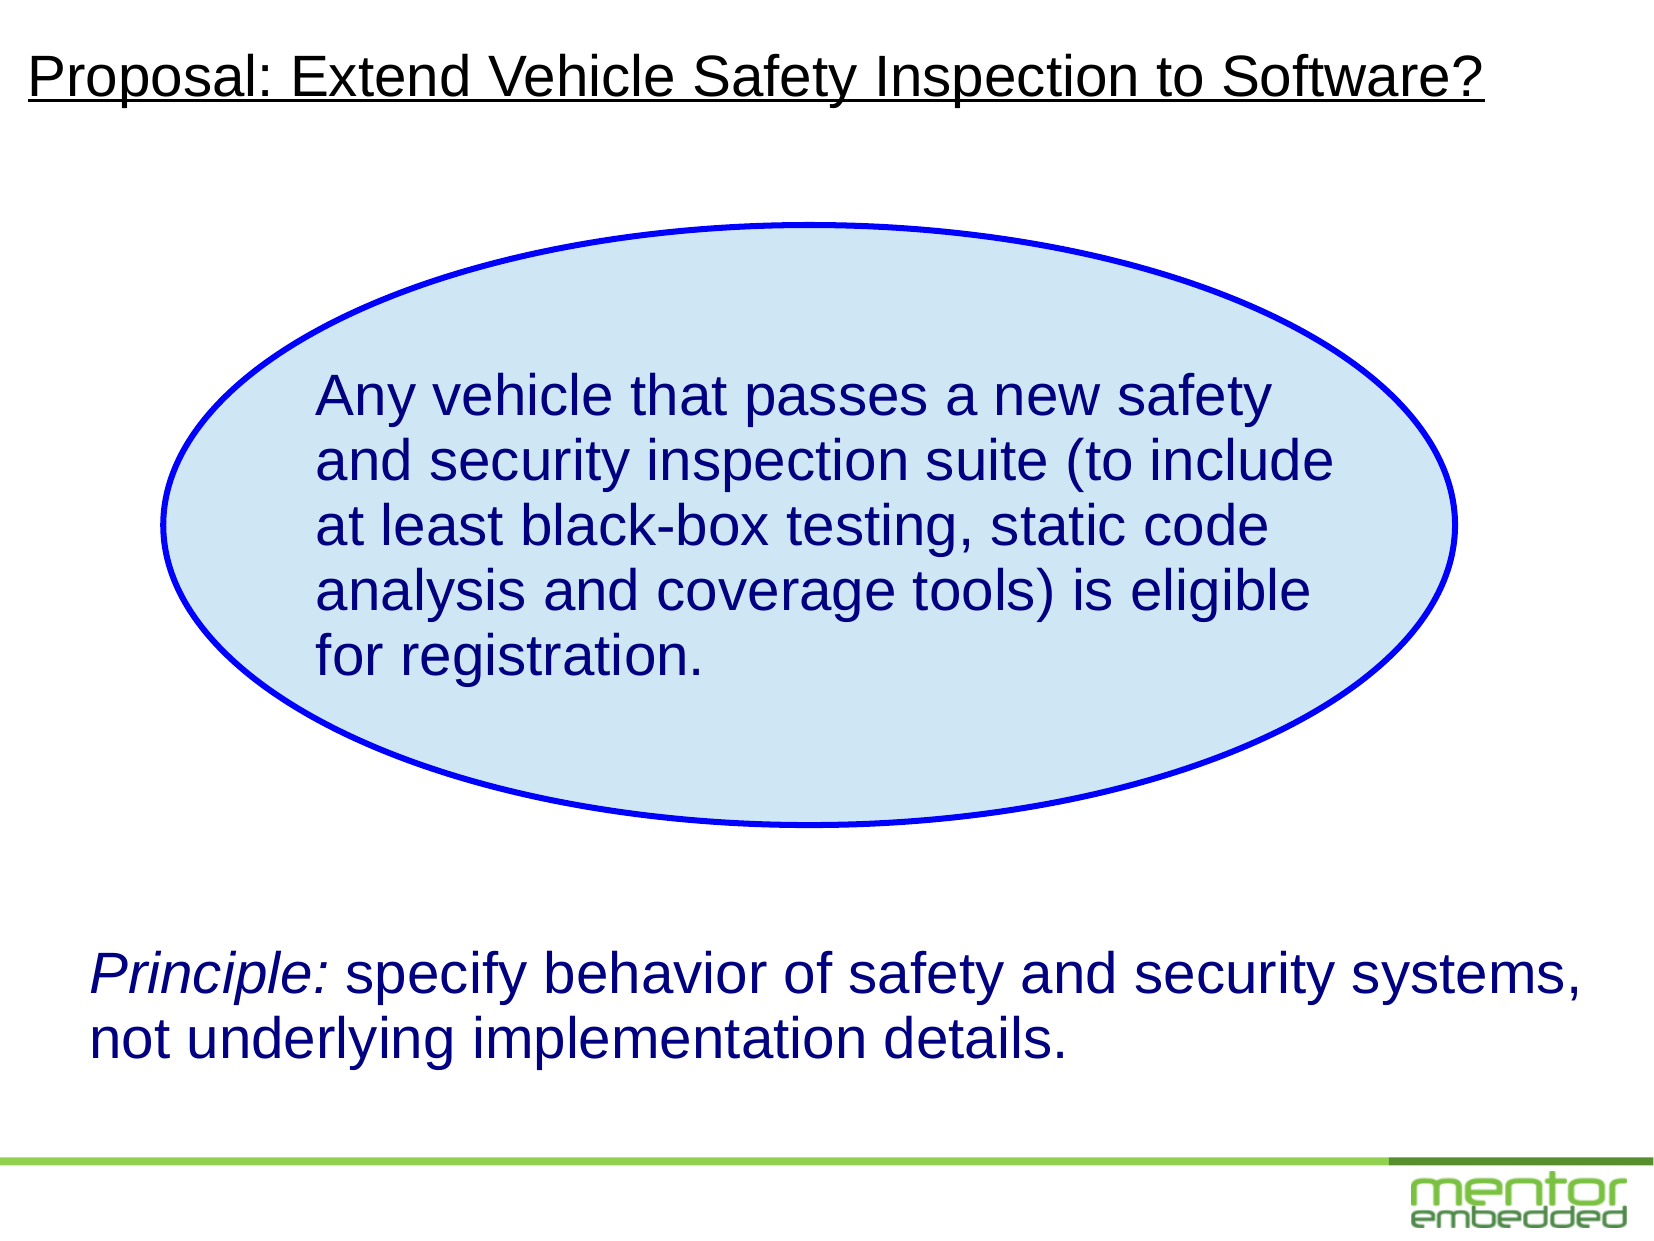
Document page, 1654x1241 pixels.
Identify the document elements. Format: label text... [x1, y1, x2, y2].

text_box Principle: specify behavior of safety and security systems, not underlying implementation details. [39, 933, 1615, 1079]
title Proposal: Extend Vehicle Safety Inspection to Software? [27, 13, 1640, 138]
text_box [266, 225, 1352, 362]
text_box [1374, 379, 1456, 671]
list Any vehicle that passes a new safety and security inspection suite (to include at least black-box testing, static code analysis and coverage tools) is eligible for registration. [244, 362, 1374, 688]
picture [1411, 1171, 1627, 1228]
text_box [266, 688, 1352, 826]
text_box [163, 379, 244, 671]
